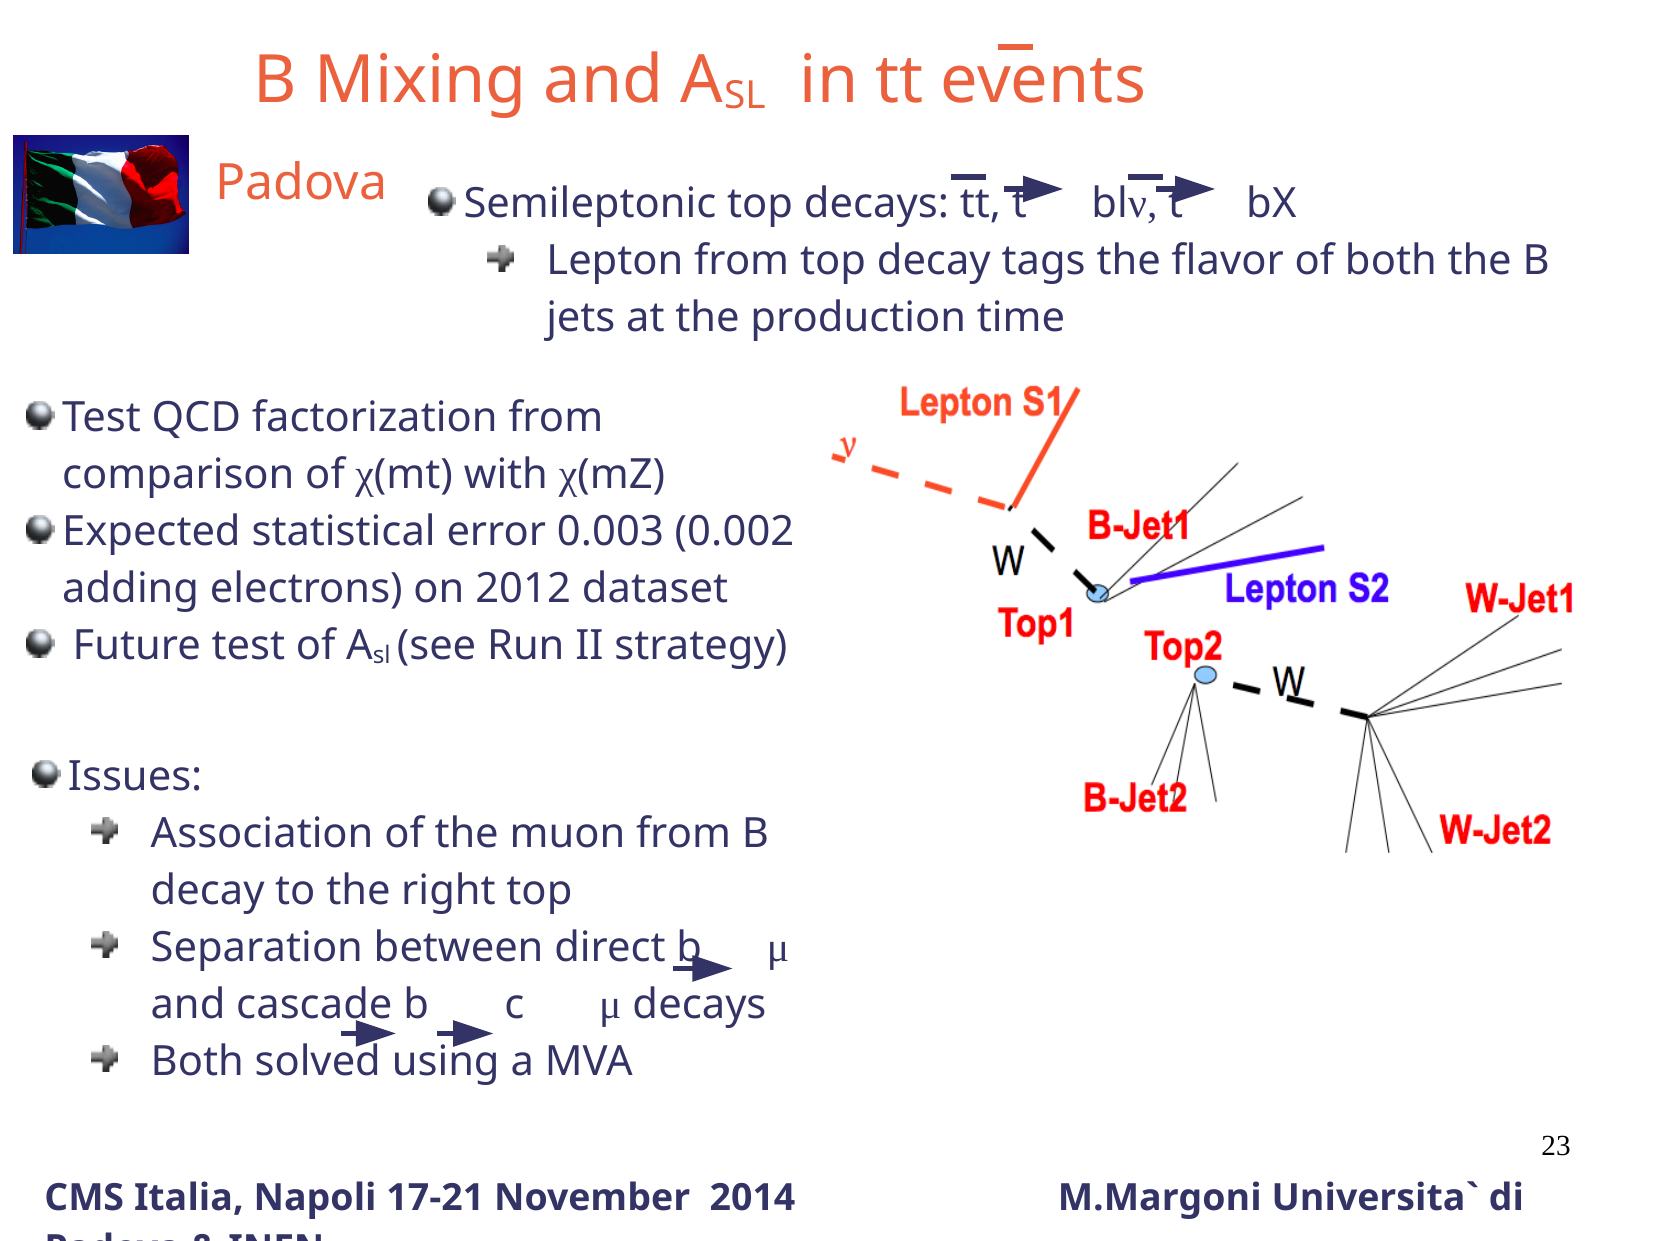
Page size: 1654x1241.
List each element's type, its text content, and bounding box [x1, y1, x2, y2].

picture [13, 135, 189, 254]
picture [814, 354, 1607, 898]
text_box Semileptonic top decays: tt, t blν, t bX Lepton from top decay tags the flavor of both the B jets at the production time [413, 165, 1630, 439]
text_box Test QCD factorization from comparison of χ(mt) with χ(mZ) Expected statistical error 0.003 (0.002 adding electrons) on 2012 dataset Future test of Asl (see Run II strategy) [11, 379, 814, 789]
text_box CMS Italia, Napoli 17-21 November 2014 M.Margoni Universita` di Padova & INFN [29, 1163, 1625, 1237]
text_box B Mixing and ASL in tt events [17, 23, 1654, 154]
text_box Issues: Association of the muon from B decay to the right top Separation between direct b μ and cascade b c μ decays Both solved using a MVA [17, 738, 863, 1141]
text_box Padova [200, 138, 951, 308]
